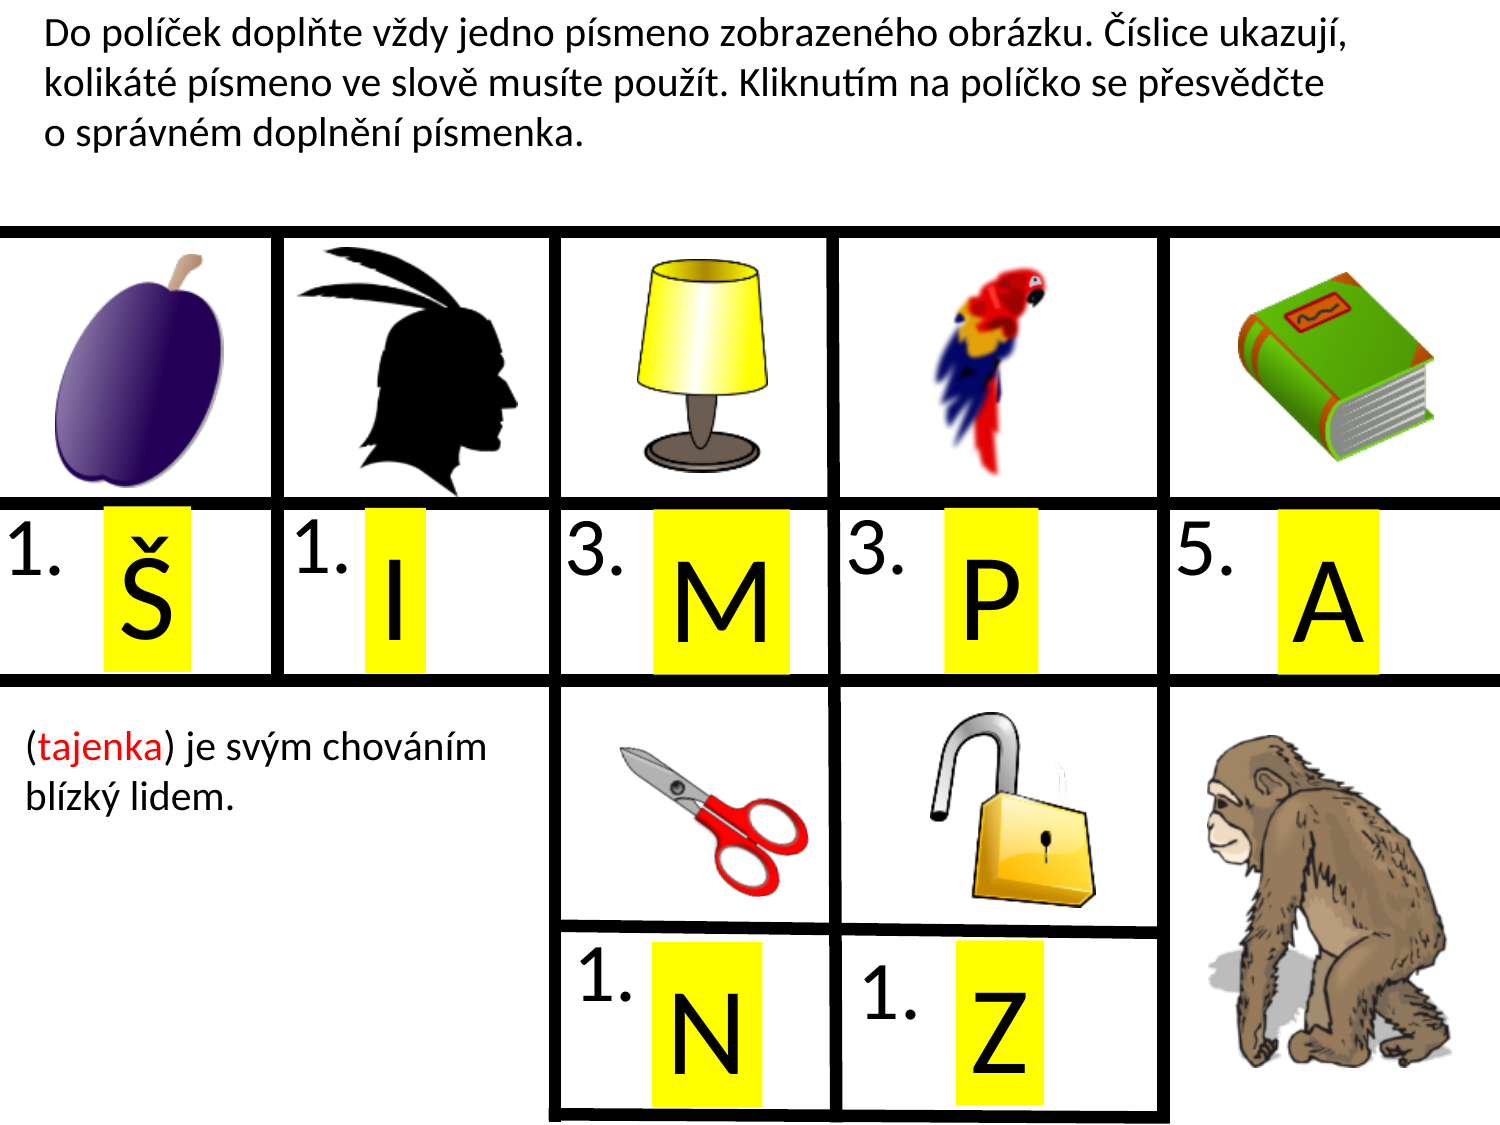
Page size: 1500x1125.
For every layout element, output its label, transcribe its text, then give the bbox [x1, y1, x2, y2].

text_box Do políček doplňte vždy jedno písmeno zobrazeného obrázku. Číslice ukazují, kolikáté písmeno ve slově musíte použít. Kliknutím na políčko se přesvědčte o správném doplnění písmenka. [29, 0, 1365, 213]
text_box 1. [843, 928, 937, 1044]
text_box 5. [1159, 484, 1253, 600]
text_box I [364, 507, 426, 674]
text_box Š [103, 506, 191, 672]
text_box Z [955, 940, 1045, 1106]
text_box P [944, 507, 1039, 674]
picture [1207, 735, 1452, 1068]
text_box M [653, 509, 790, 675]
text_box N [652, 941, 763, 1108]
picture [619, 718, 817, 916]
picture [930, 712, 1096, 908]
text_box 1. [274, 482, 368, 599]
picture [637, 259, 768, 473]
text_box (tajenka) je svým chováním blízký lidem. [10, 710, 503, 827]
text_box 1. [559, 910, 653, 1027]
picture [930, 264, 1050, 481]
text_box 3. [549, 484, 643, 600]
picture [55, 254, 224, 489]
picture [1238, 272, 1434, 462]
text_box A [1277, 509, 1380, 675]
text_box 3. [830, 483, 924, 599]
text_box 1. [0, 484, 81, 600]
picture [297, 247, 518, 497]
